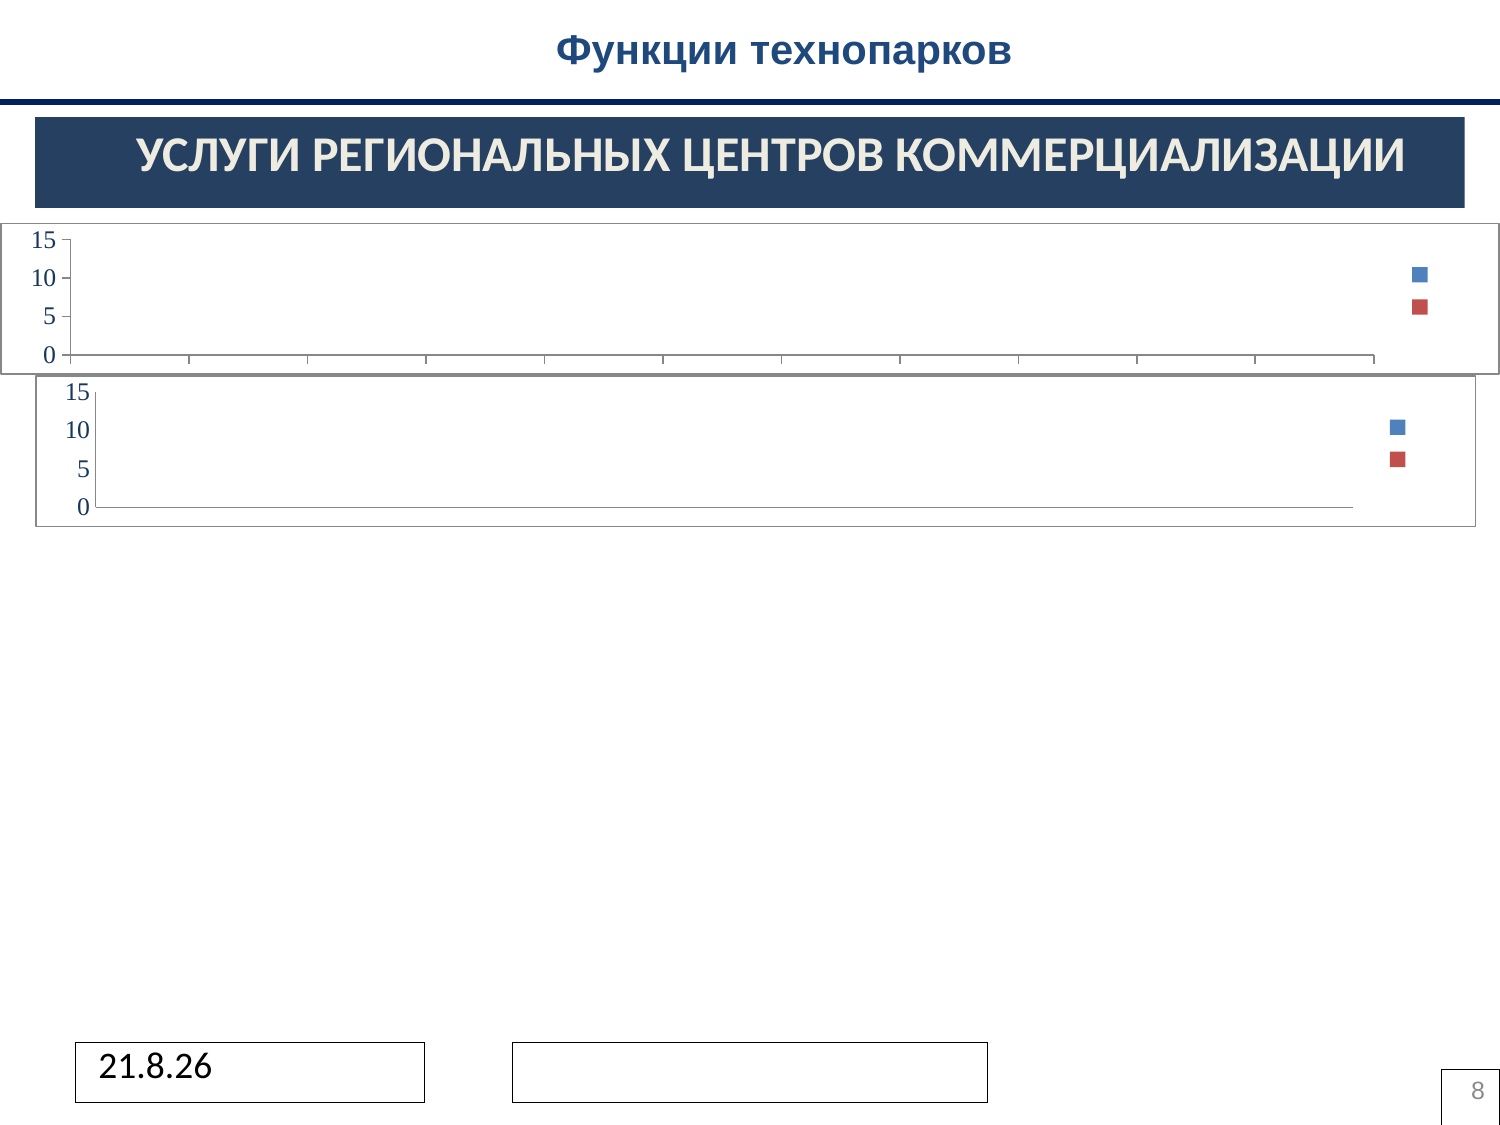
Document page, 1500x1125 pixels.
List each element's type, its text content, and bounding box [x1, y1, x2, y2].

text_box УСЛУГИ РЕГИОНАЛЬНЫХ ЦЕНТРОВ КОММЕРЦИАЛИЗАЦИИ [35, 117, 1465, 208]
text_box Функции технопарков [17, 19, 1483, 85]
chart [0, 222, 1500, 528]
text_box 6 [1441, 1069, 1500, 1125]
